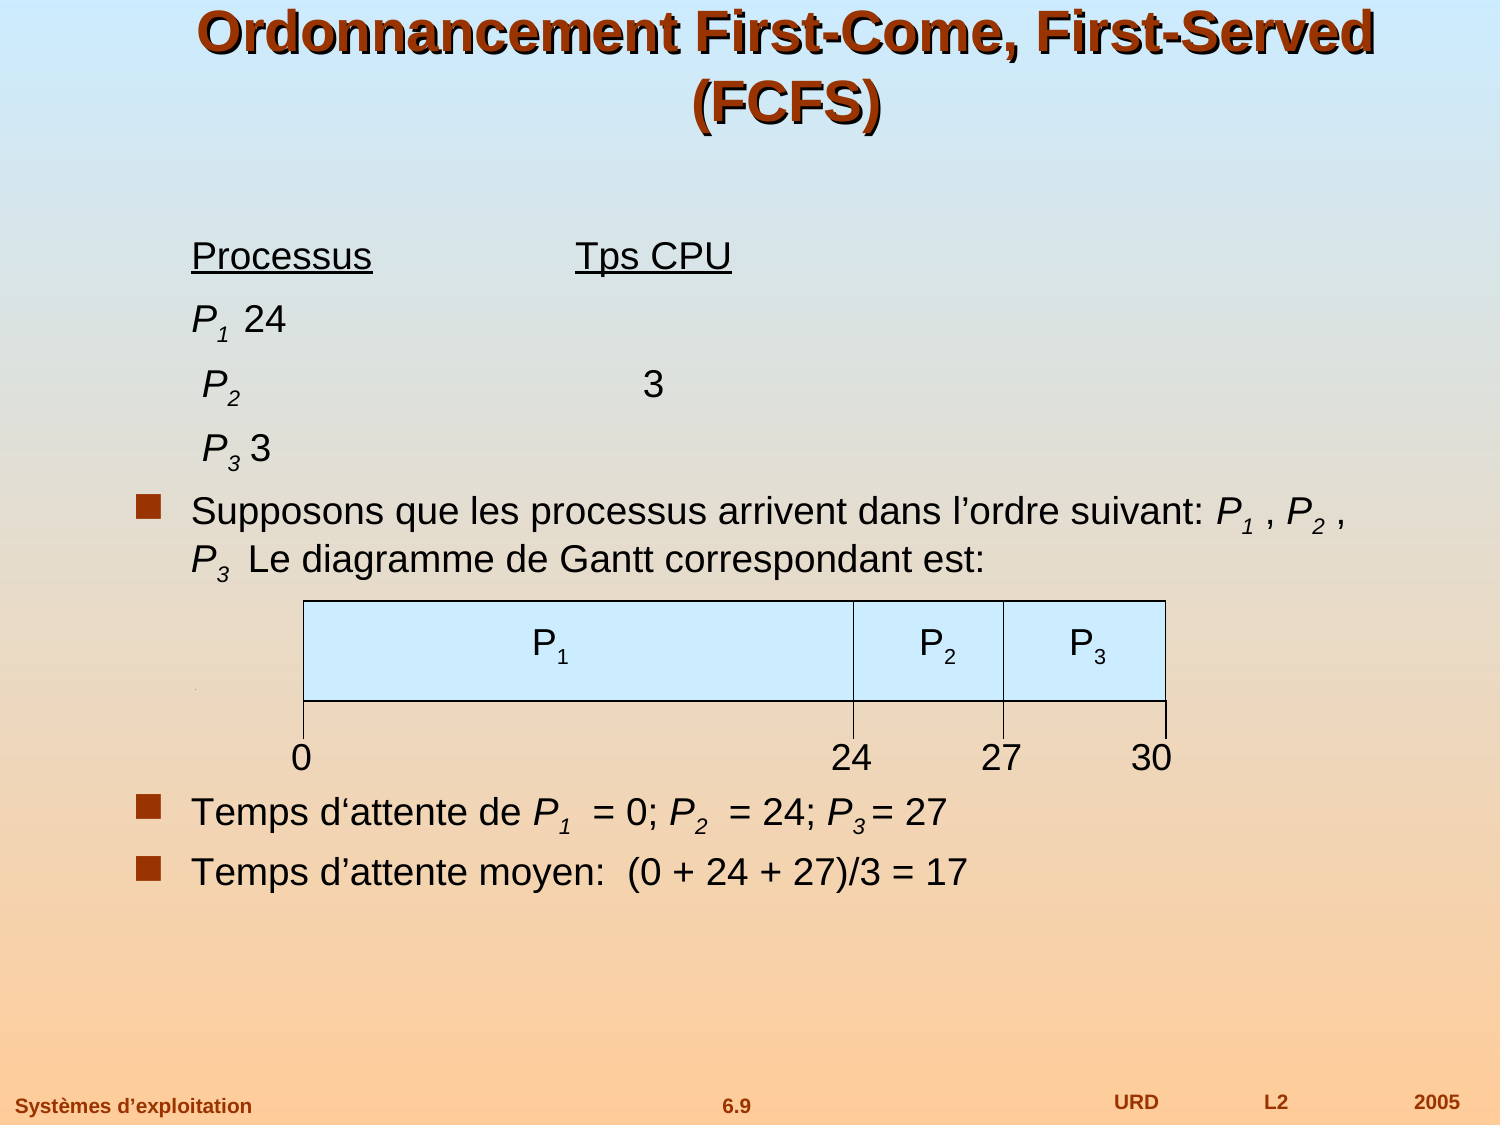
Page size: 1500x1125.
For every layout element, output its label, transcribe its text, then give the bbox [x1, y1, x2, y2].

text_box 27 [965, 725, 1038, 787]
text_box [1004, 601, 1166, 701]
text_box P1 [517, 610, 584, 677]
title Ordonnancement First-Come, First-Served (FCFS) [102, 66, 1471, 142]
text_box P3 [1054, 610, 1121, 677]
text_box 30 [1115, 725, 1188, 787]
text_box 24 [815, 725, 888, 787]
text_box [854, 601, 1003, 701]
text_box P2 [904, 610, 971, 677]
list Processus Tps CPU P1 24 P2 3 P3 3 Supposons que les processus arrivent dans l’ordre suivant: P1 , P2 , P3 Le diagramme de Gantt correspondant est: Temps d‘attente de P1 = 0; P2 = 24; P3 = 27 Temps d’attente moyen: (0 + 24 + 27)/3 = 17 [124, 228, 1366, 904]
text_box [303, 601, 853, 701]
text_box 0 [276, 725, 327, 787]
